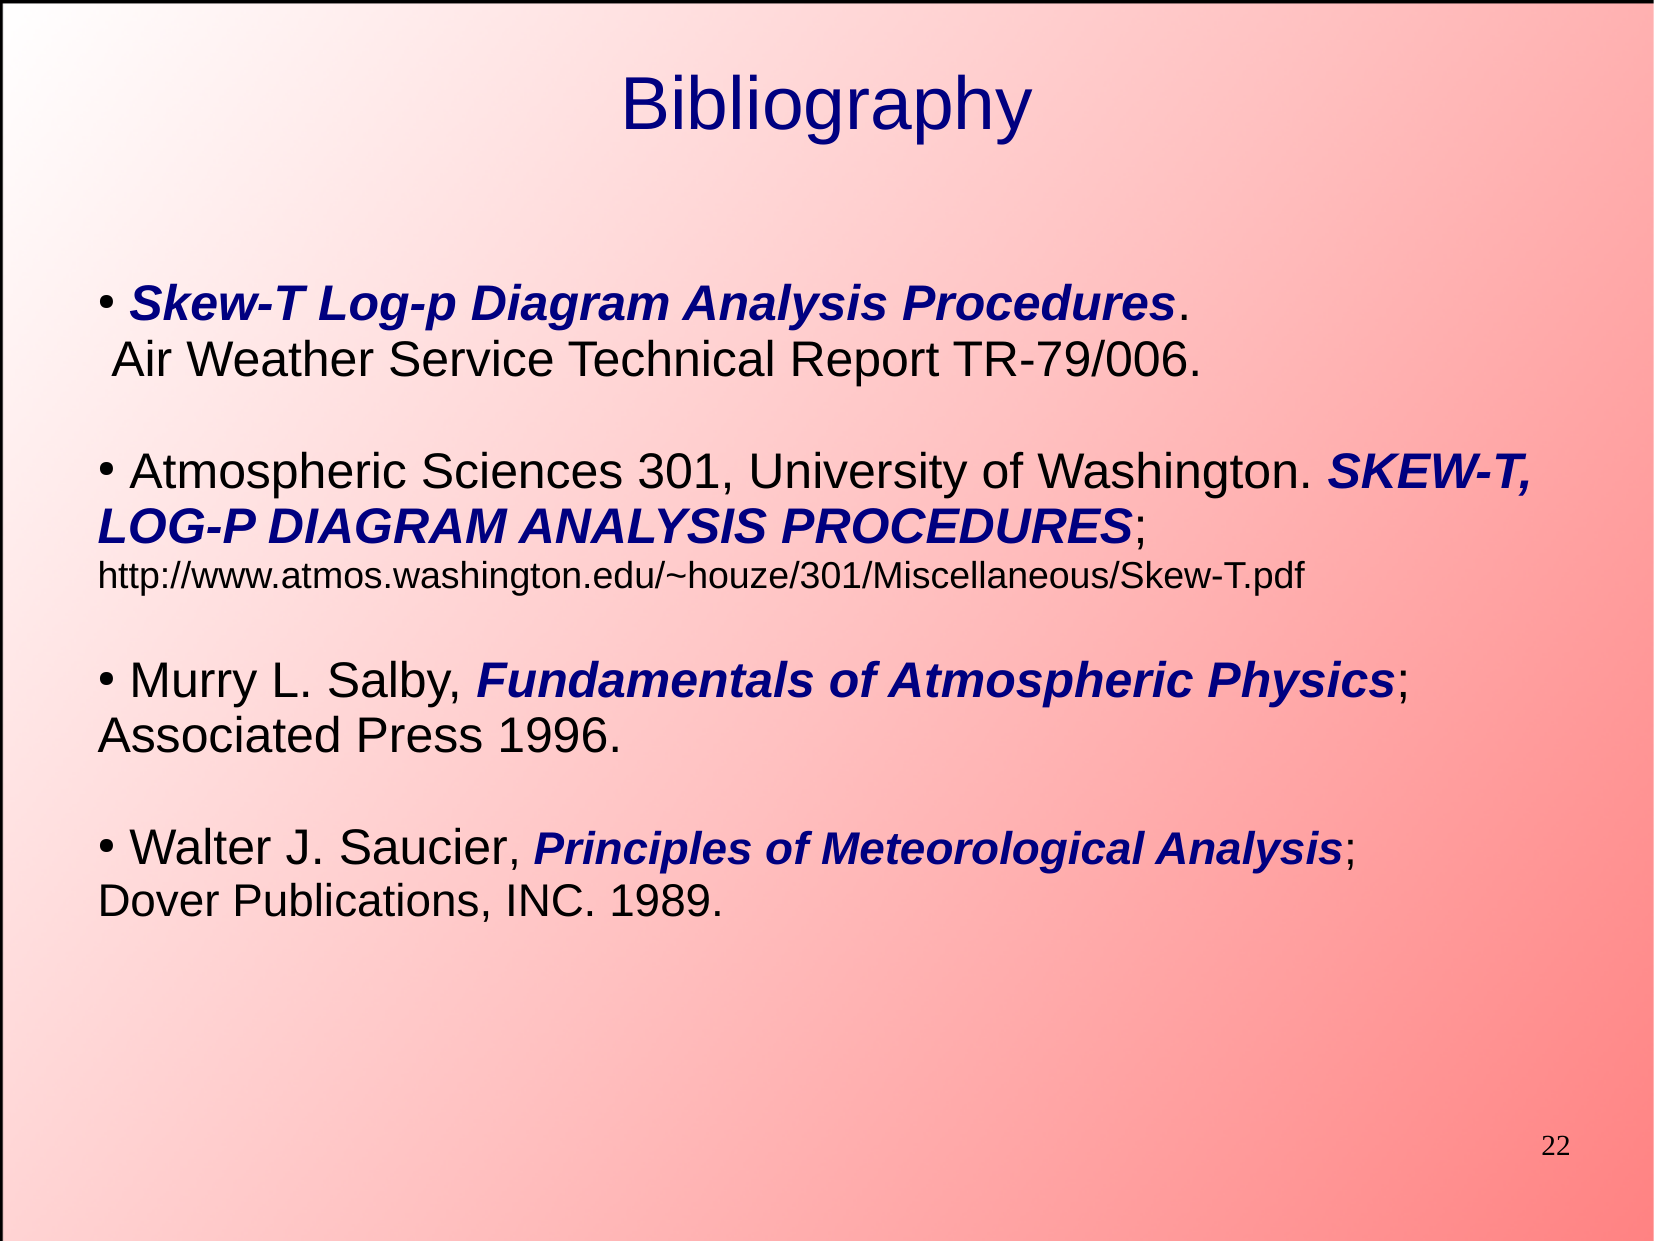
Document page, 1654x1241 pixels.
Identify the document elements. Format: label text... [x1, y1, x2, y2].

title Bibliography [20, 41, 1633, 166]
picture [0, 0, 1654, 1241]
text_box Skew-T Log-p Diagram Analysis Procedures. Air Weather Service Technical Report TR-79/006. Atmospheric Sciences 301, University of Washington. SKEW-T, LOG-P DIAGRAM ANALYSIS PROCEDURES; http://www.atmos.washington.edu/~houze/301/Miscellaneous/Skew-T.pdf Murry L. Salby, Fundamentals of Atmospheric Physics; Associated Press 1996. Walter J. Saucier, Principles of Meteorological Analysis; Dover Publications, INC. 1989. [82, 268, 1616, 934]
